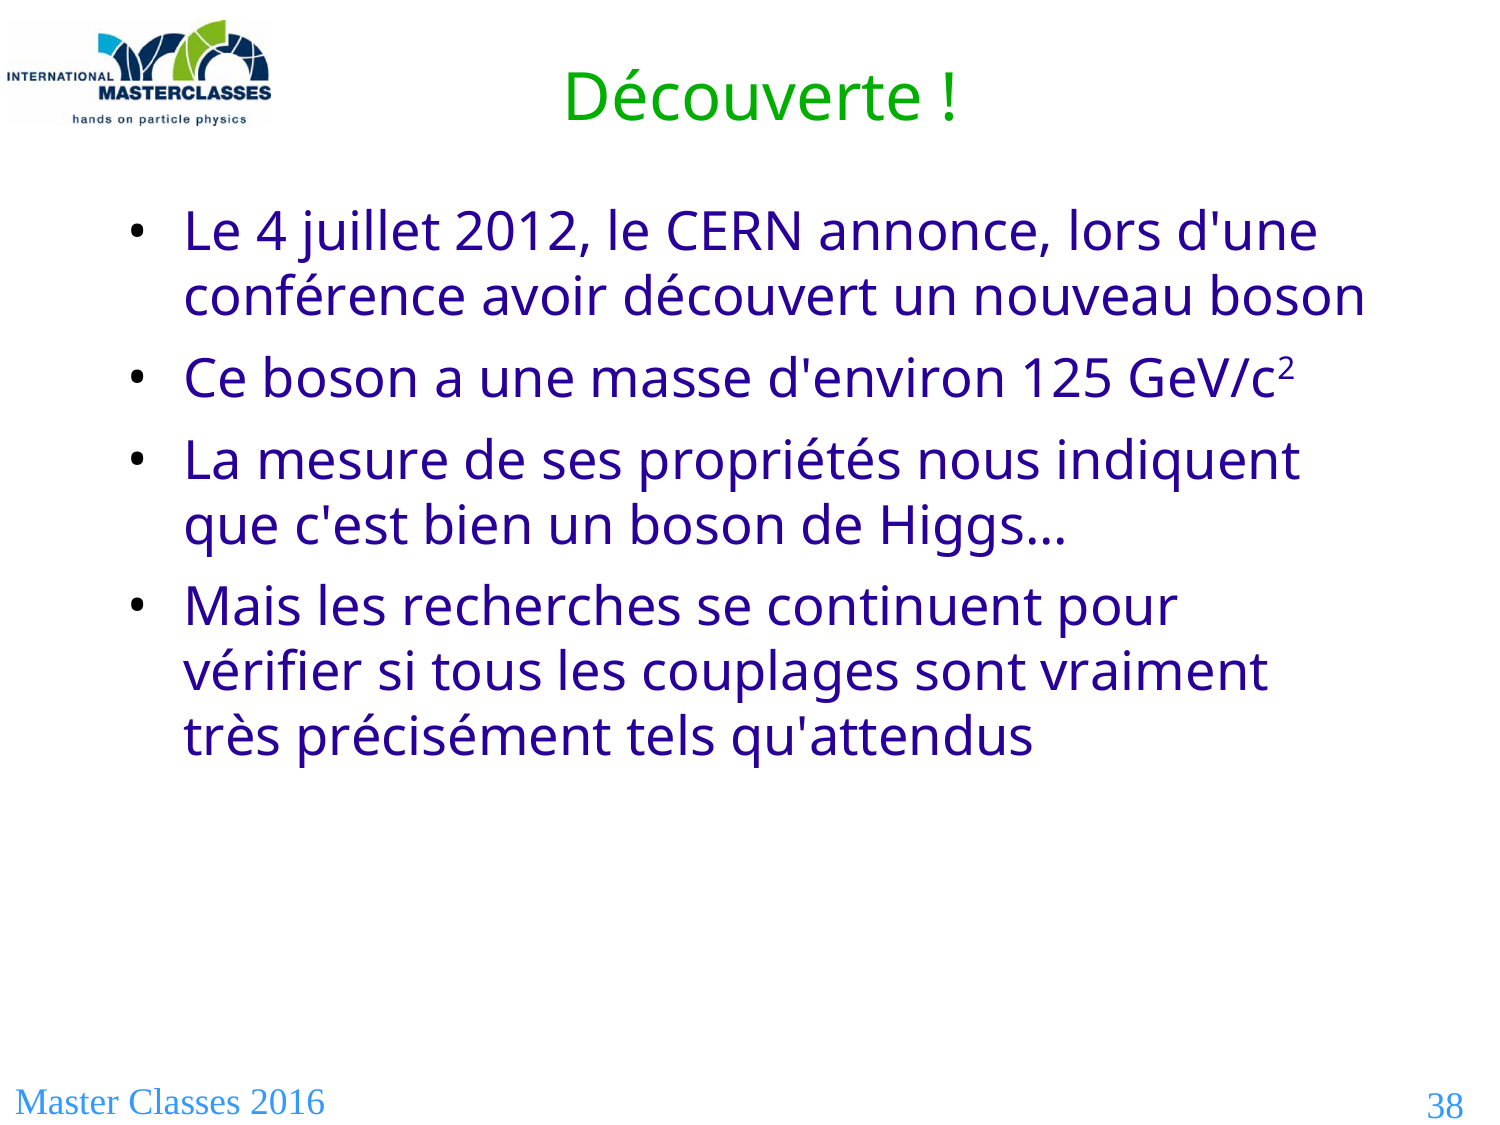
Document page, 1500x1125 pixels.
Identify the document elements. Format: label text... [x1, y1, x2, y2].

title Découverte ! [259, 0, 1263, 188]
picture [2, 10, 259, 130]
list Le 4 juillet 2012, le CERN annonce, lors d'une conférence avoir découvert un nouveau boson Ce boson a une masse d'environ 125 GeV/c2 La mesure de ses propriétés nous indiquent que c'est bien un boson de Higgs... Mais les recherches se continuent pour vérifier si tous les couplages sont vraiment très précisément tels qu'attendus [112, 189, 1388, 842]
